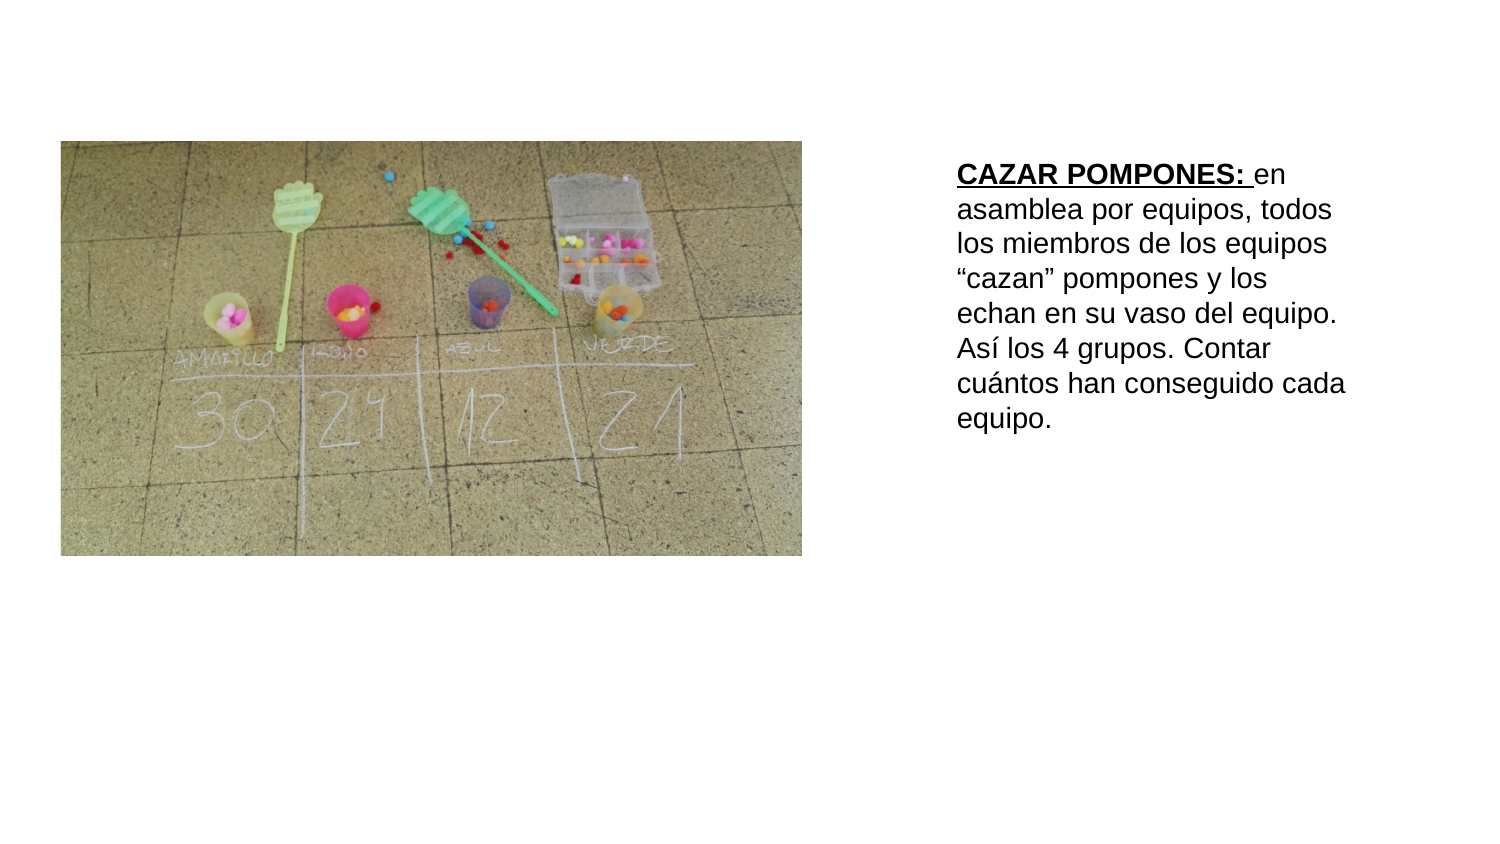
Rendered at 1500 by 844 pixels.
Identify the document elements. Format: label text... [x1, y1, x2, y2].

text_box CAZAR POMPONES: en asamblea por equipos, todos los miembros de los equipos “cazan” pompones y los echan en su vaso del equipo. Así los 4 grupos. Contar cuántos han conseguido cada equipo. [941, 139, 1371, 281]
picture [60, 140, 802, 556]
